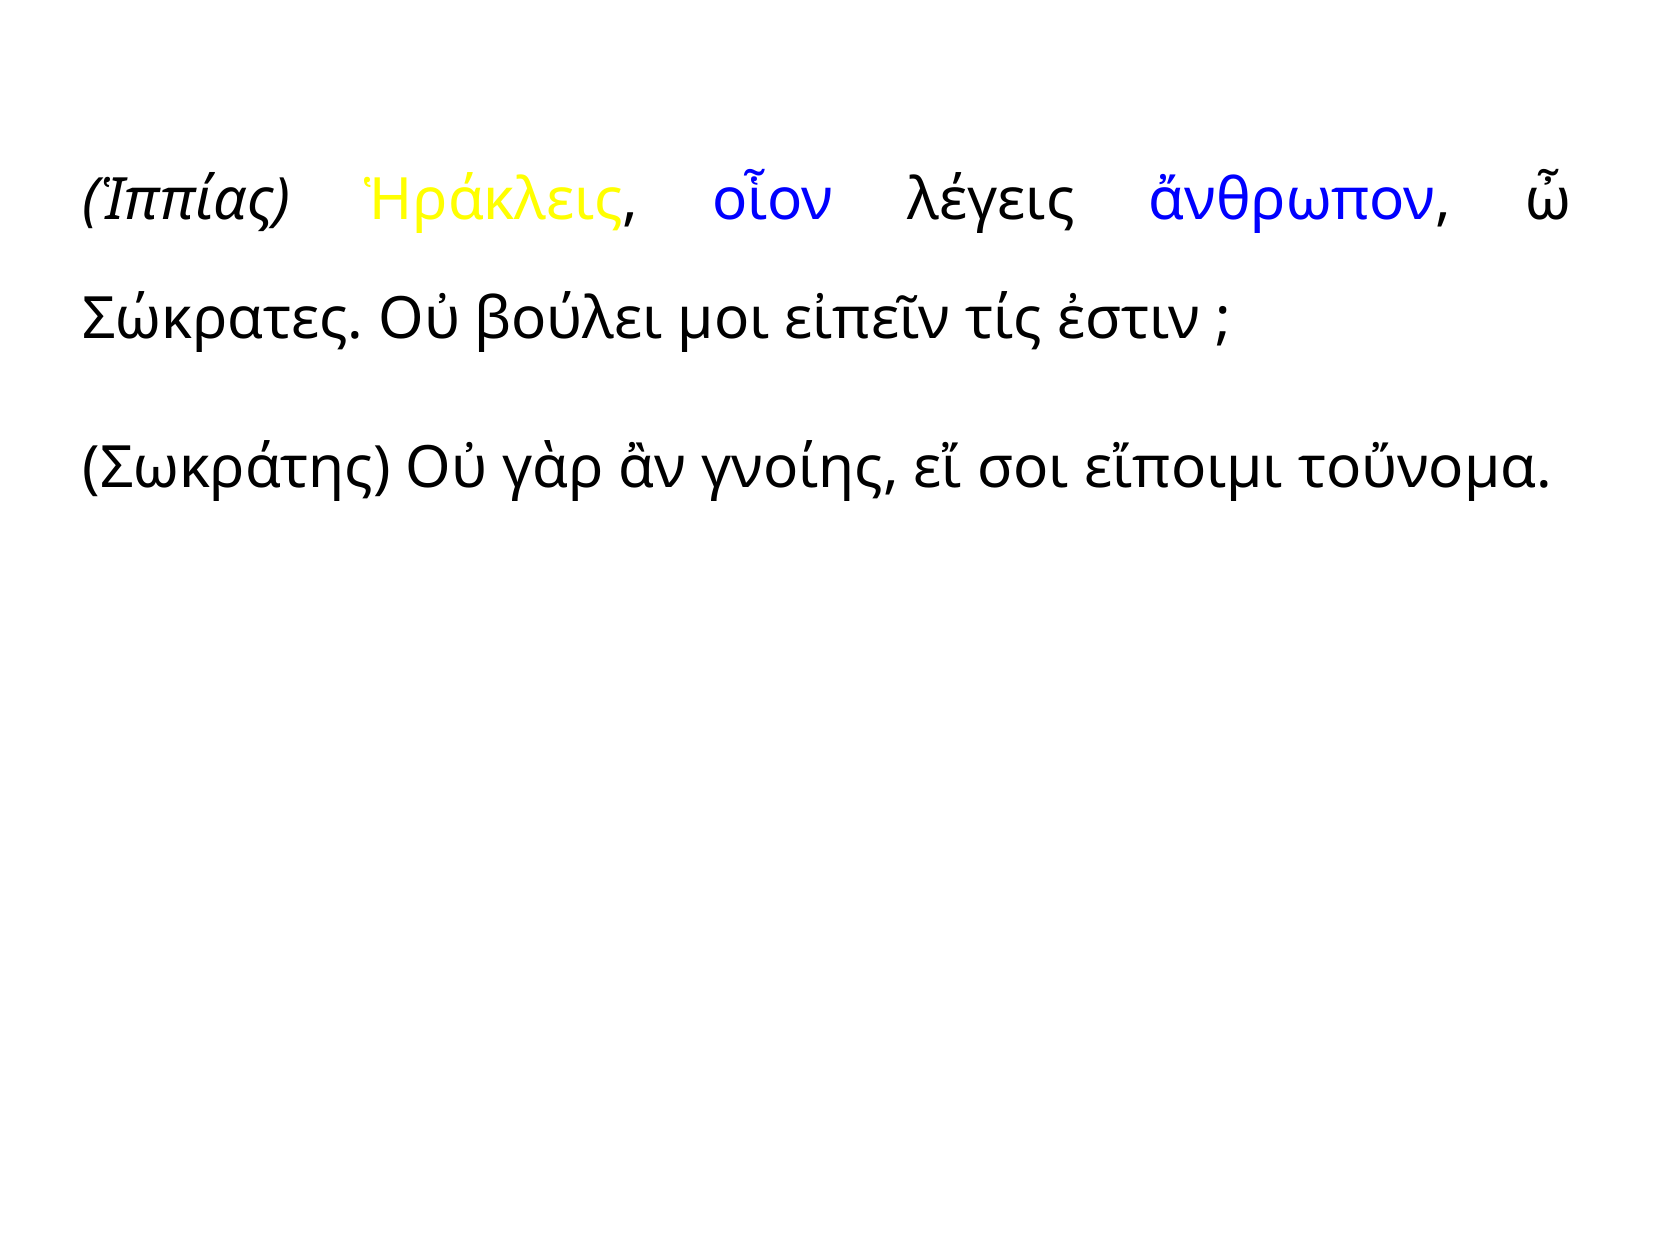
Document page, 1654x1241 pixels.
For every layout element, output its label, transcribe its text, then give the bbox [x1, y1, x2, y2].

list (Ἱππίας) Ἡράκλεις, οἷον λέγεις ἄνθρωπον, ὦ Σώκρατες. Οὐ βούλει μοι εἰπεῖν τίς ἐστιν ; (Σωκράτης) Οὐ γὰρ ἂν γνοίης, εἴ σοι εἴποιμι τοὔνομα. [82, 118, 1571, 1109]
